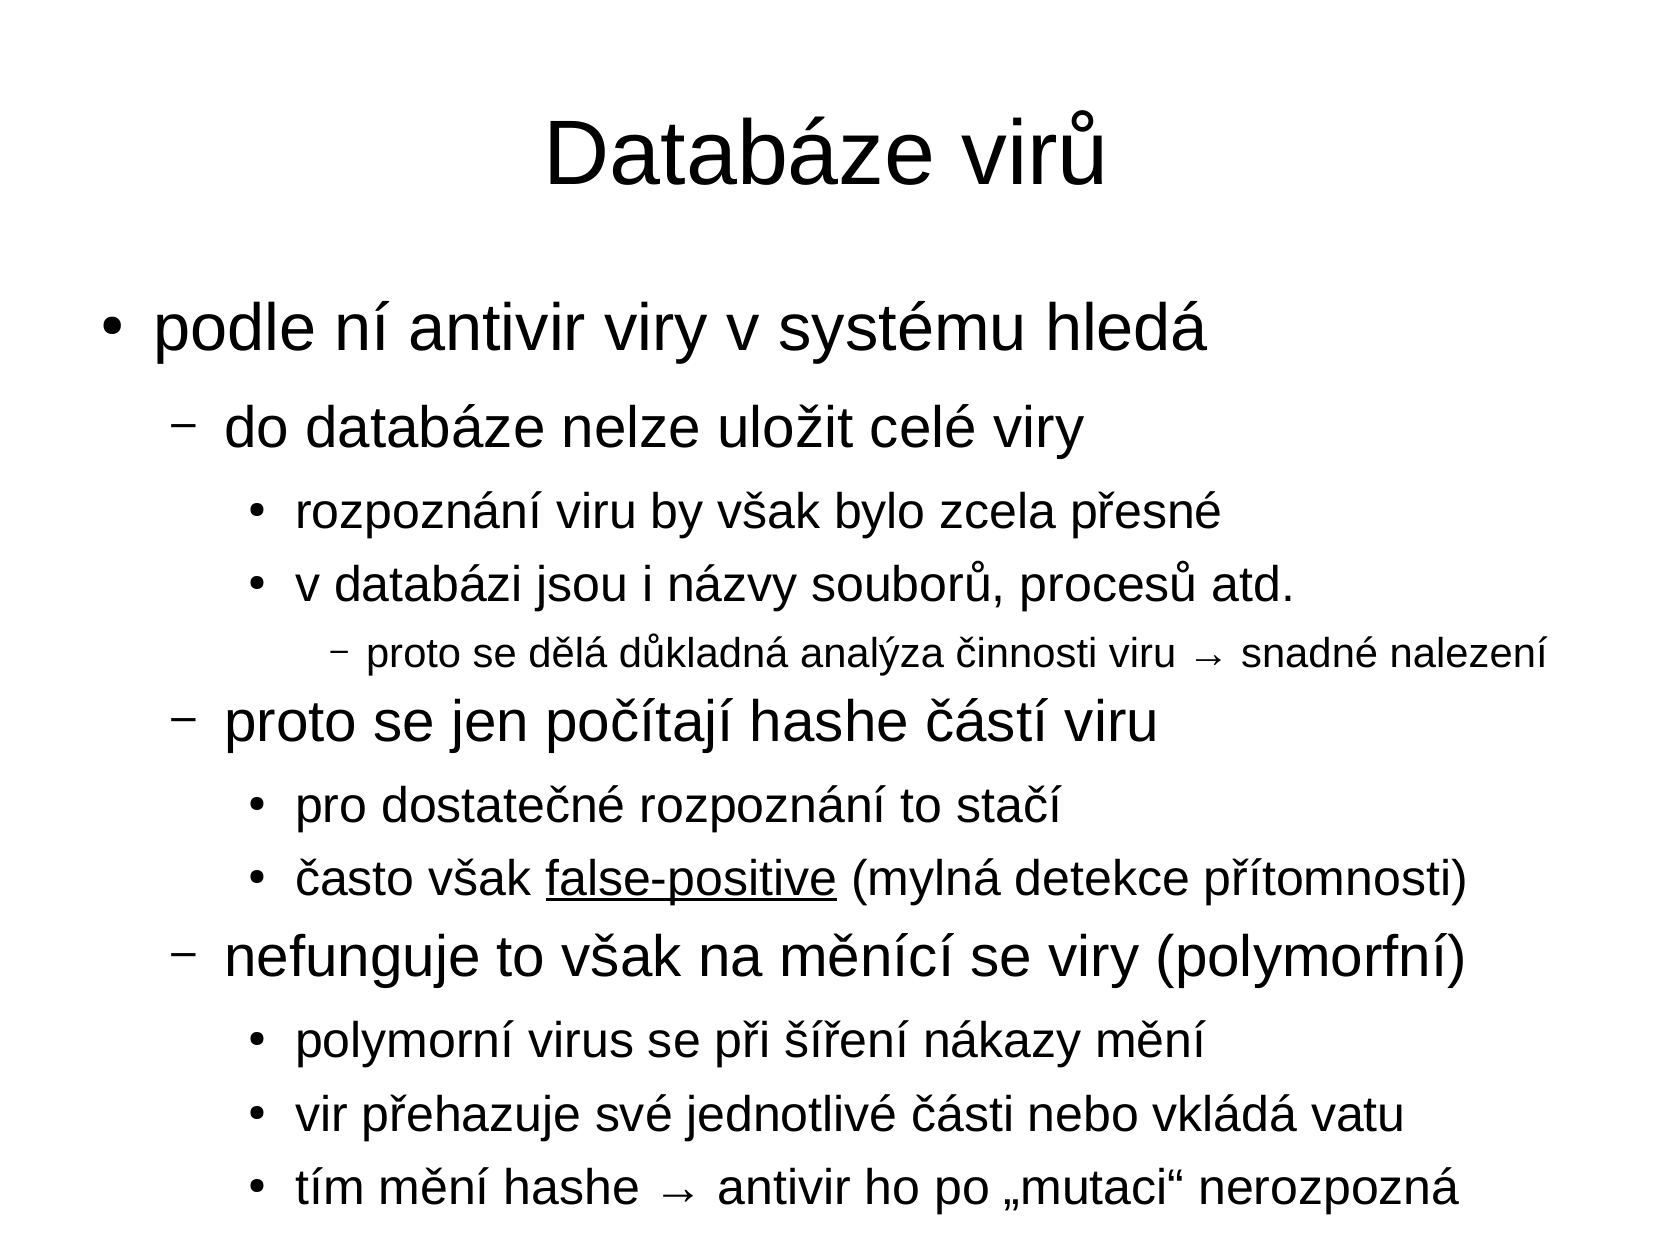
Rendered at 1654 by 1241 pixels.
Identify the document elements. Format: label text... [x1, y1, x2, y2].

title Databáze virů [82, 49, 1571, 257]
list podle ní antivir viry v systému hledá do databáze nelze uložit celé viry rozpoznání viru by však bylo zcela přesné v databázi jsou i názvy souborů, procesů atd. proto se dělá důkladná analýza činnosti viru → snadné nalezení proto se jen počítají hashe částí viru pro dostatečné rozpoznání to stačí často však false-positive (mylná detekce přítomnosti) nefunguje to však na měnící se viry (polymorfní) polymorní virus se při šíření nákazy mění vir přehazuje své jednotlivé části nebo vkládá vatu tím mění hashe → antivir ho po „mutaci“ nerozpozná [82, 290, 1571, 1216]
